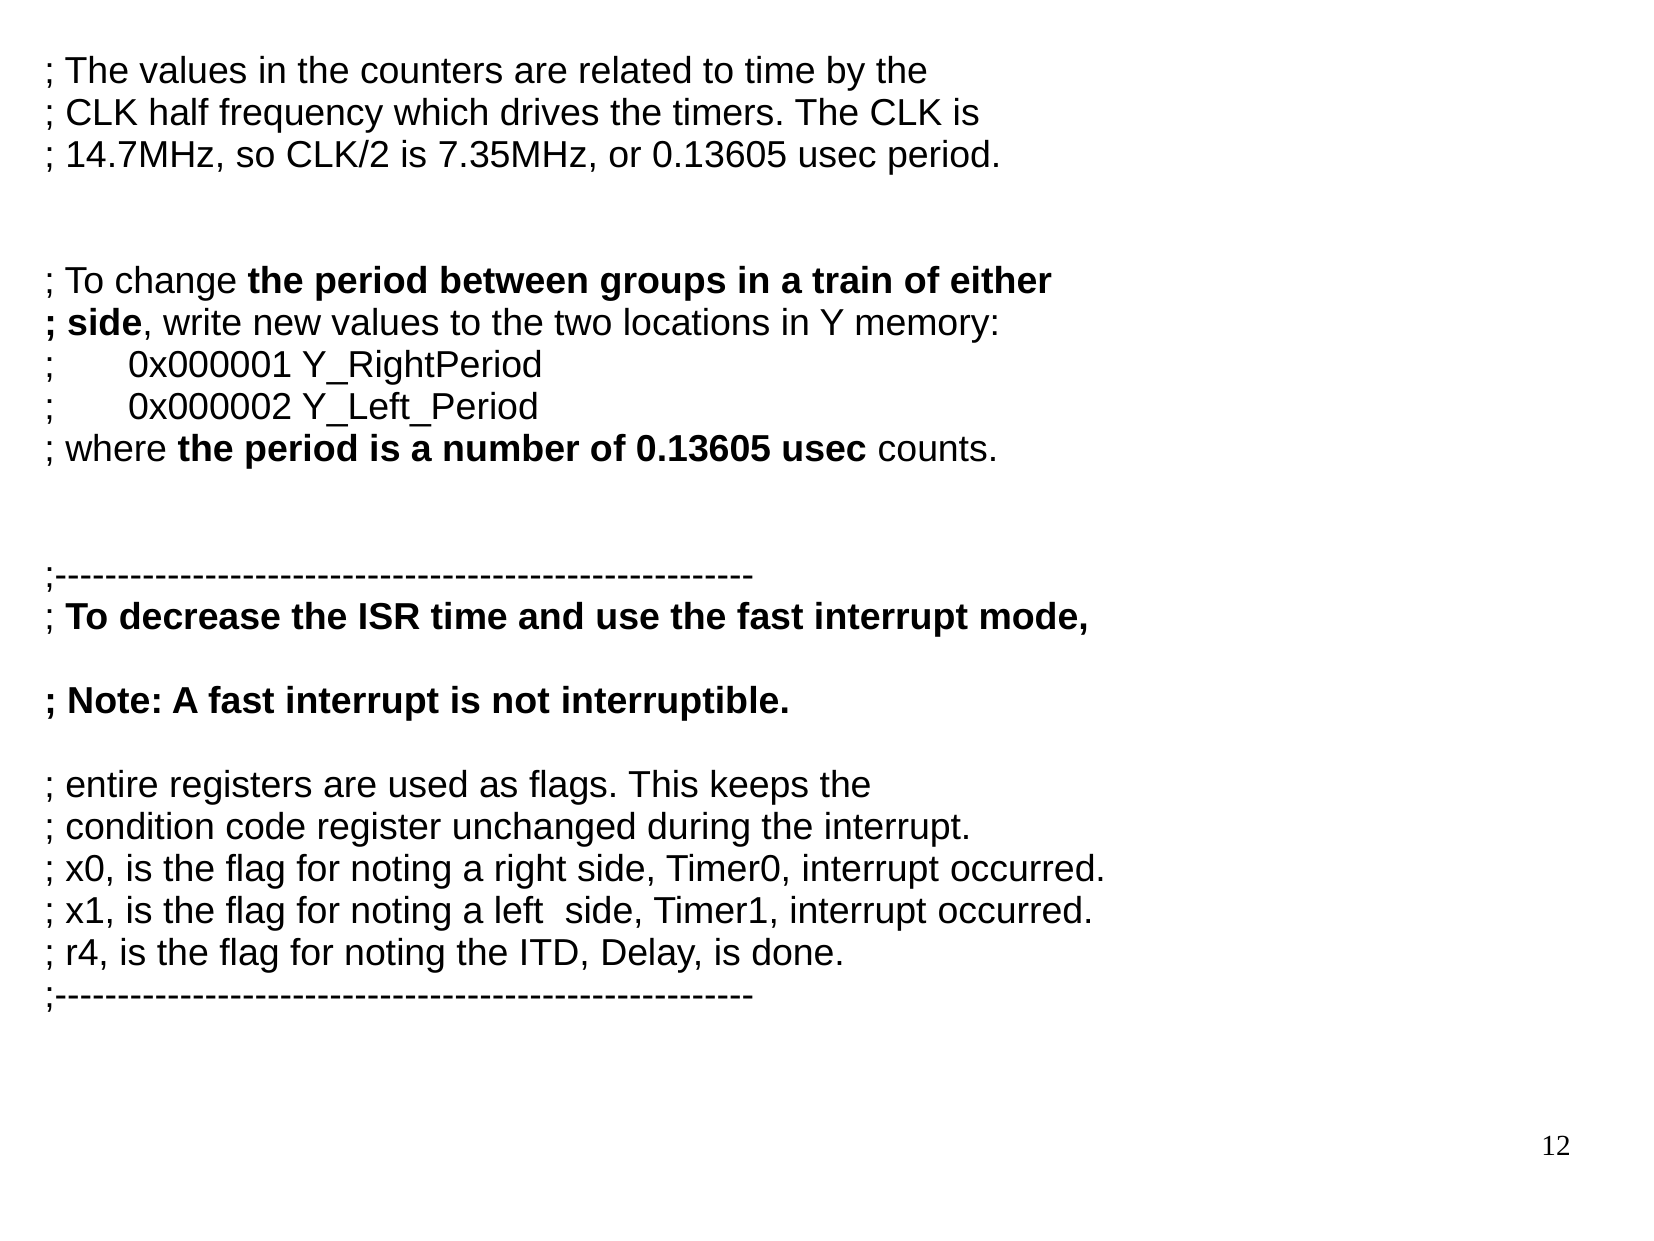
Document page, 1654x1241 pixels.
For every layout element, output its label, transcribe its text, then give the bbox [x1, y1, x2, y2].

text_box ; The values in the counters are related to time by the ; CLK half frequency which drives the timers. The CLK is ; 14.7MHz, so CLK/2 is 7.35MHz, or 0.13605 usec period. ; To change the period between groups in a train of either ; side, write new values to the two locations in Y memory: ; 0x000001 Y_RightPeriod ; 0x000002 Y_Left_Period ; where the period is a number of 0.13605 usec counts. ;-------------------------------------------------------- ; To decrease the ISR time and use the fast interrupt mode, ; Note: A fast interrupt is not interruptible. ; entire registers are used as flags. This keeps the ; condition code register unchanged during the interrupt. ; x0, is the flag for noting a right side, Timer0, interrupt occurred. ; x1, is the flag for noting a left side, Timer1, interrupt occurred. ; r4, is the flag for noting the ITD, Delay, is done. ;-------------------------------------------------------- [29, 0, 1536, 1065]
